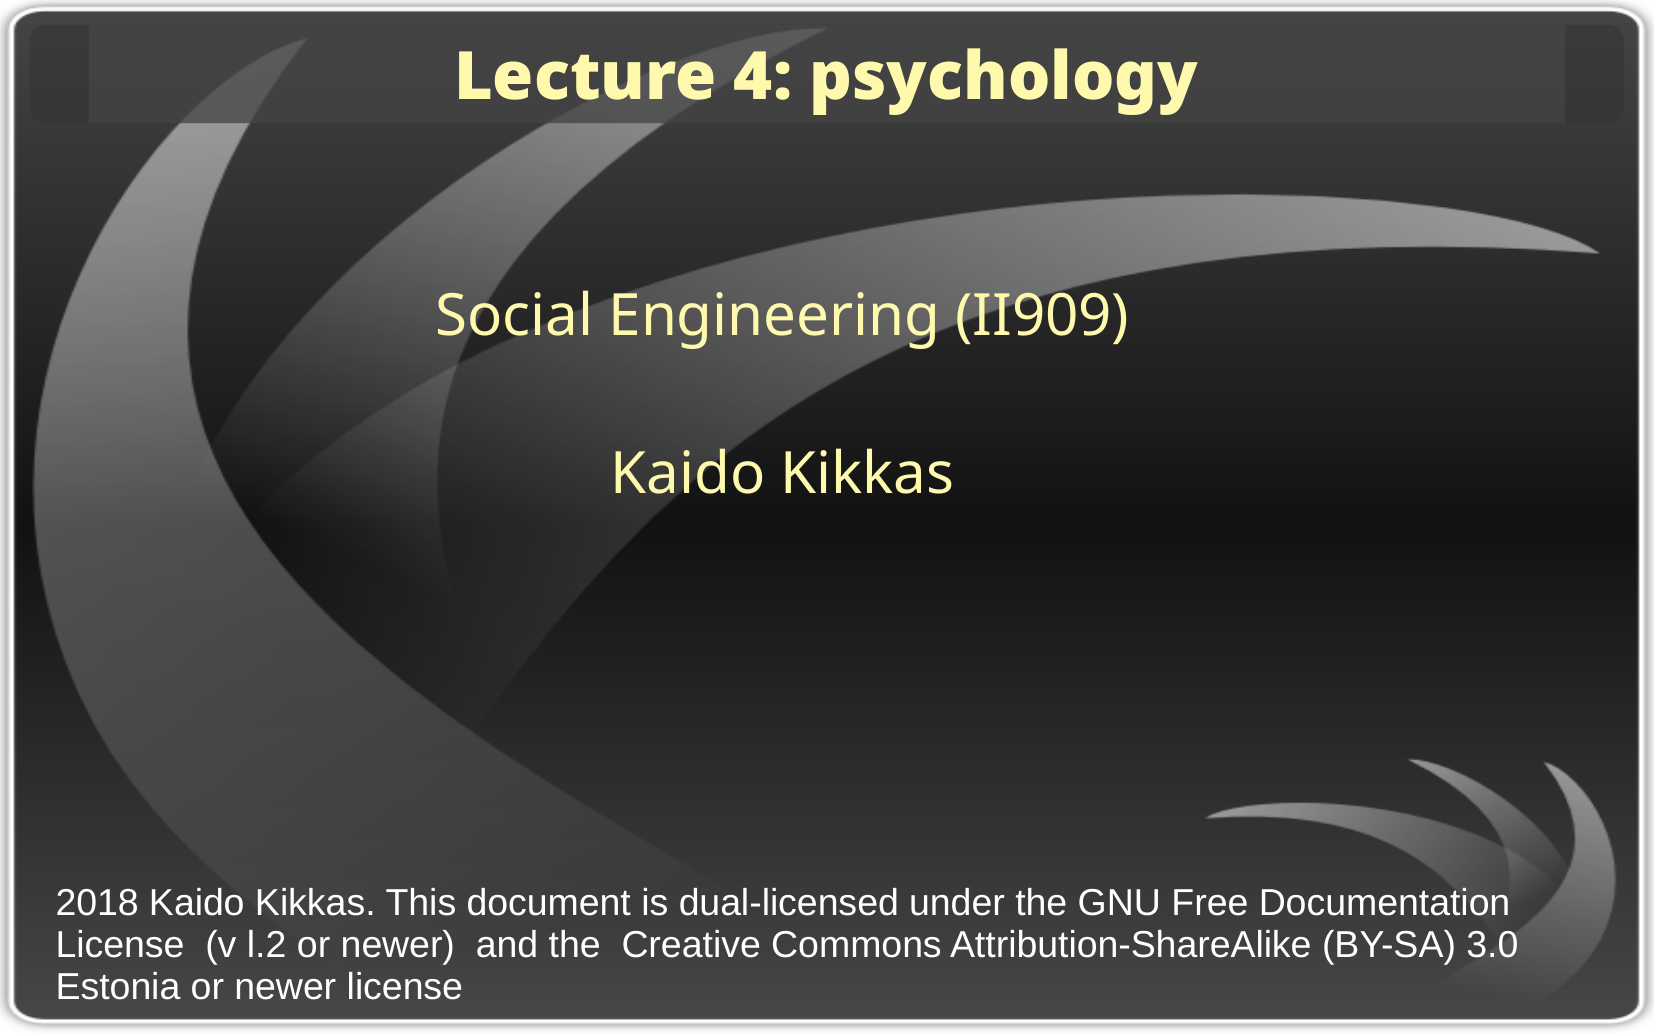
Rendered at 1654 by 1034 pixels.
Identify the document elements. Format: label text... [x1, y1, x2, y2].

picture [0, 0, 1654, 1034]
text_box Social Engineering (II909) Kaido Kikkas [177, 265, 1388, 798]
text_box 2018 Kaido Kikkas. This document is dual-licensed under the GNU Free Documentation License (v l.2 or newer) and the Creative Commons Attribution-ShareAlike (BY-SA) 3.0 Estonia or newer license [40, 874, 1654, 1015]
subtitle [82, 172, 1571, 772]
title Lecture 4: psychology [88, 24, 1565, 124]
